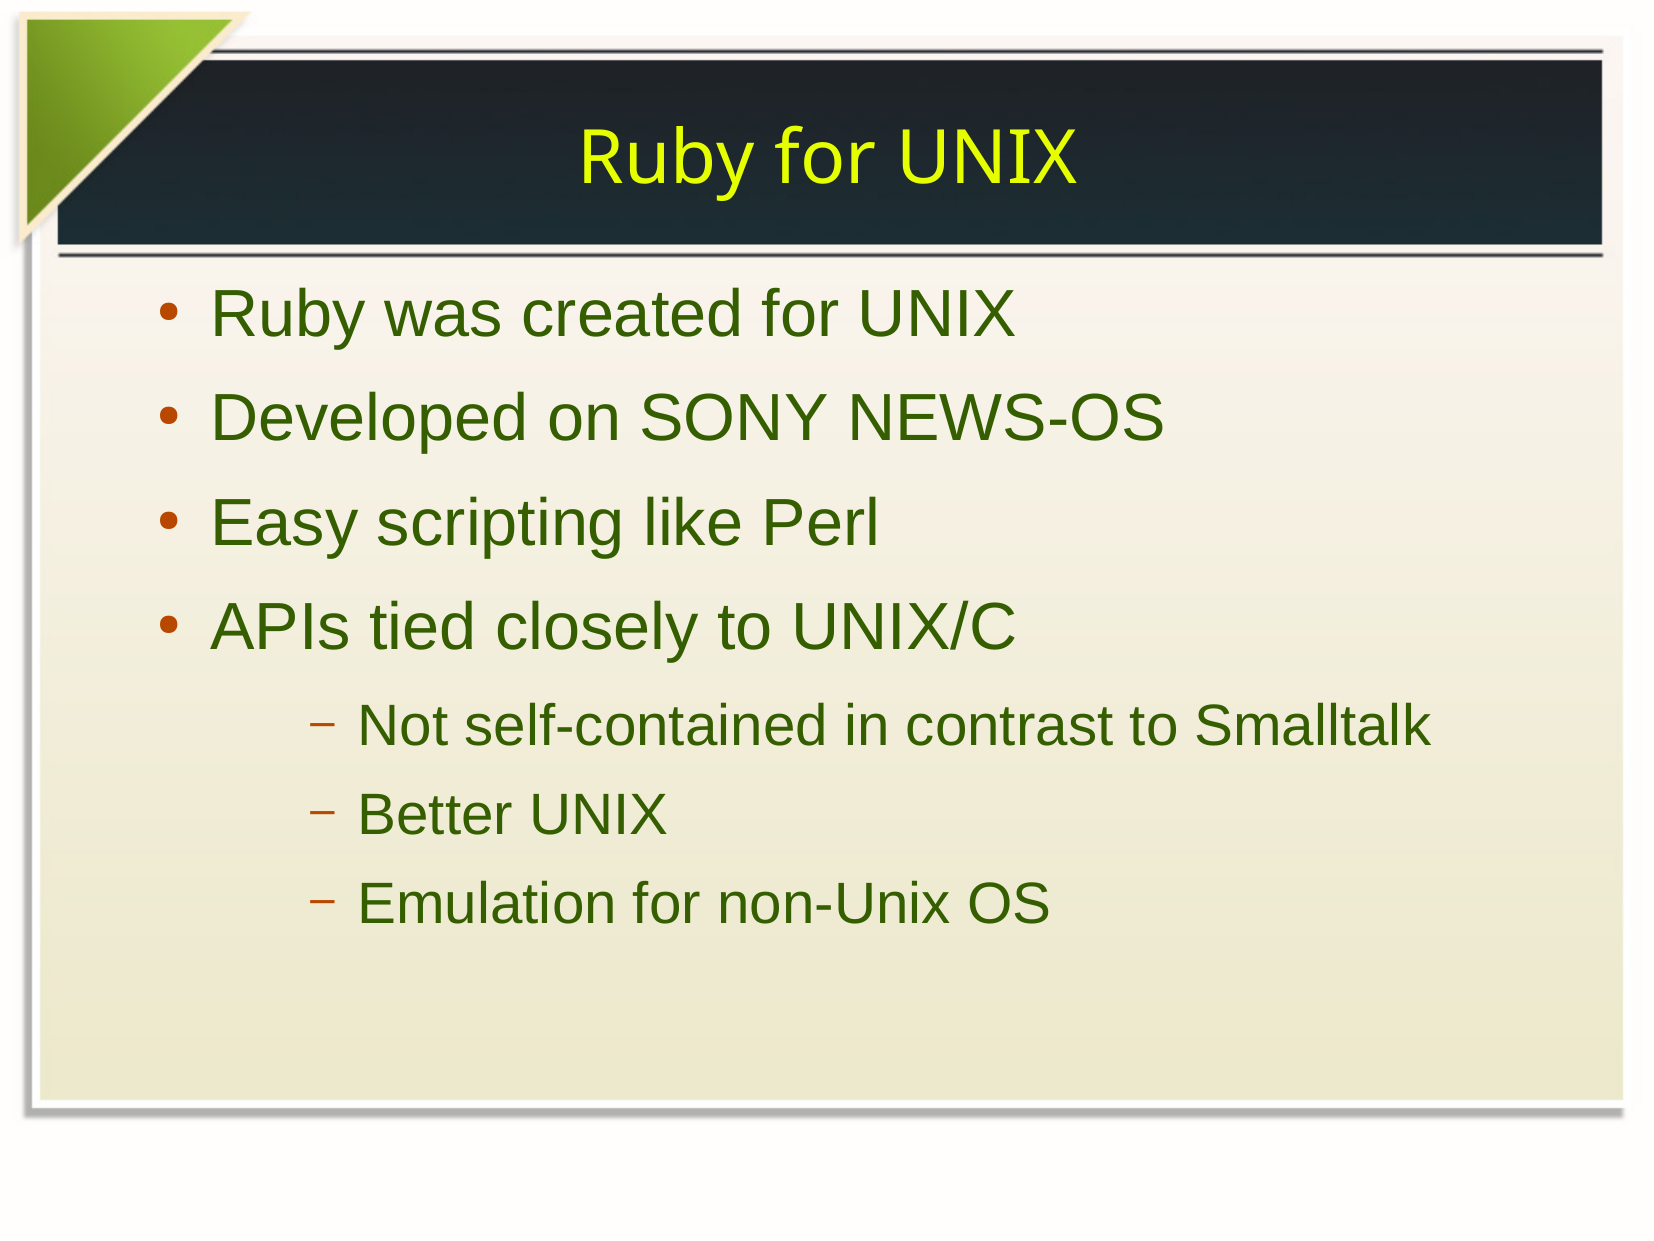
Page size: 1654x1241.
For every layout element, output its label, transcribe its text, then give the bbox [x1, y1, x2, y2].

title Ruby for UNIX [121, 73, 1534, 237]
list Ruby was created for UNIX Developed on SONY NEWS-OS Easy scripting like Perl APIs tied closely to UNIX/C Not self-contained in contrast to Smalltalk Better UNIX Emulation for non-Unix OS [121, 276, 1534, 1087]
picture [0, 0, 1654, 1241]
